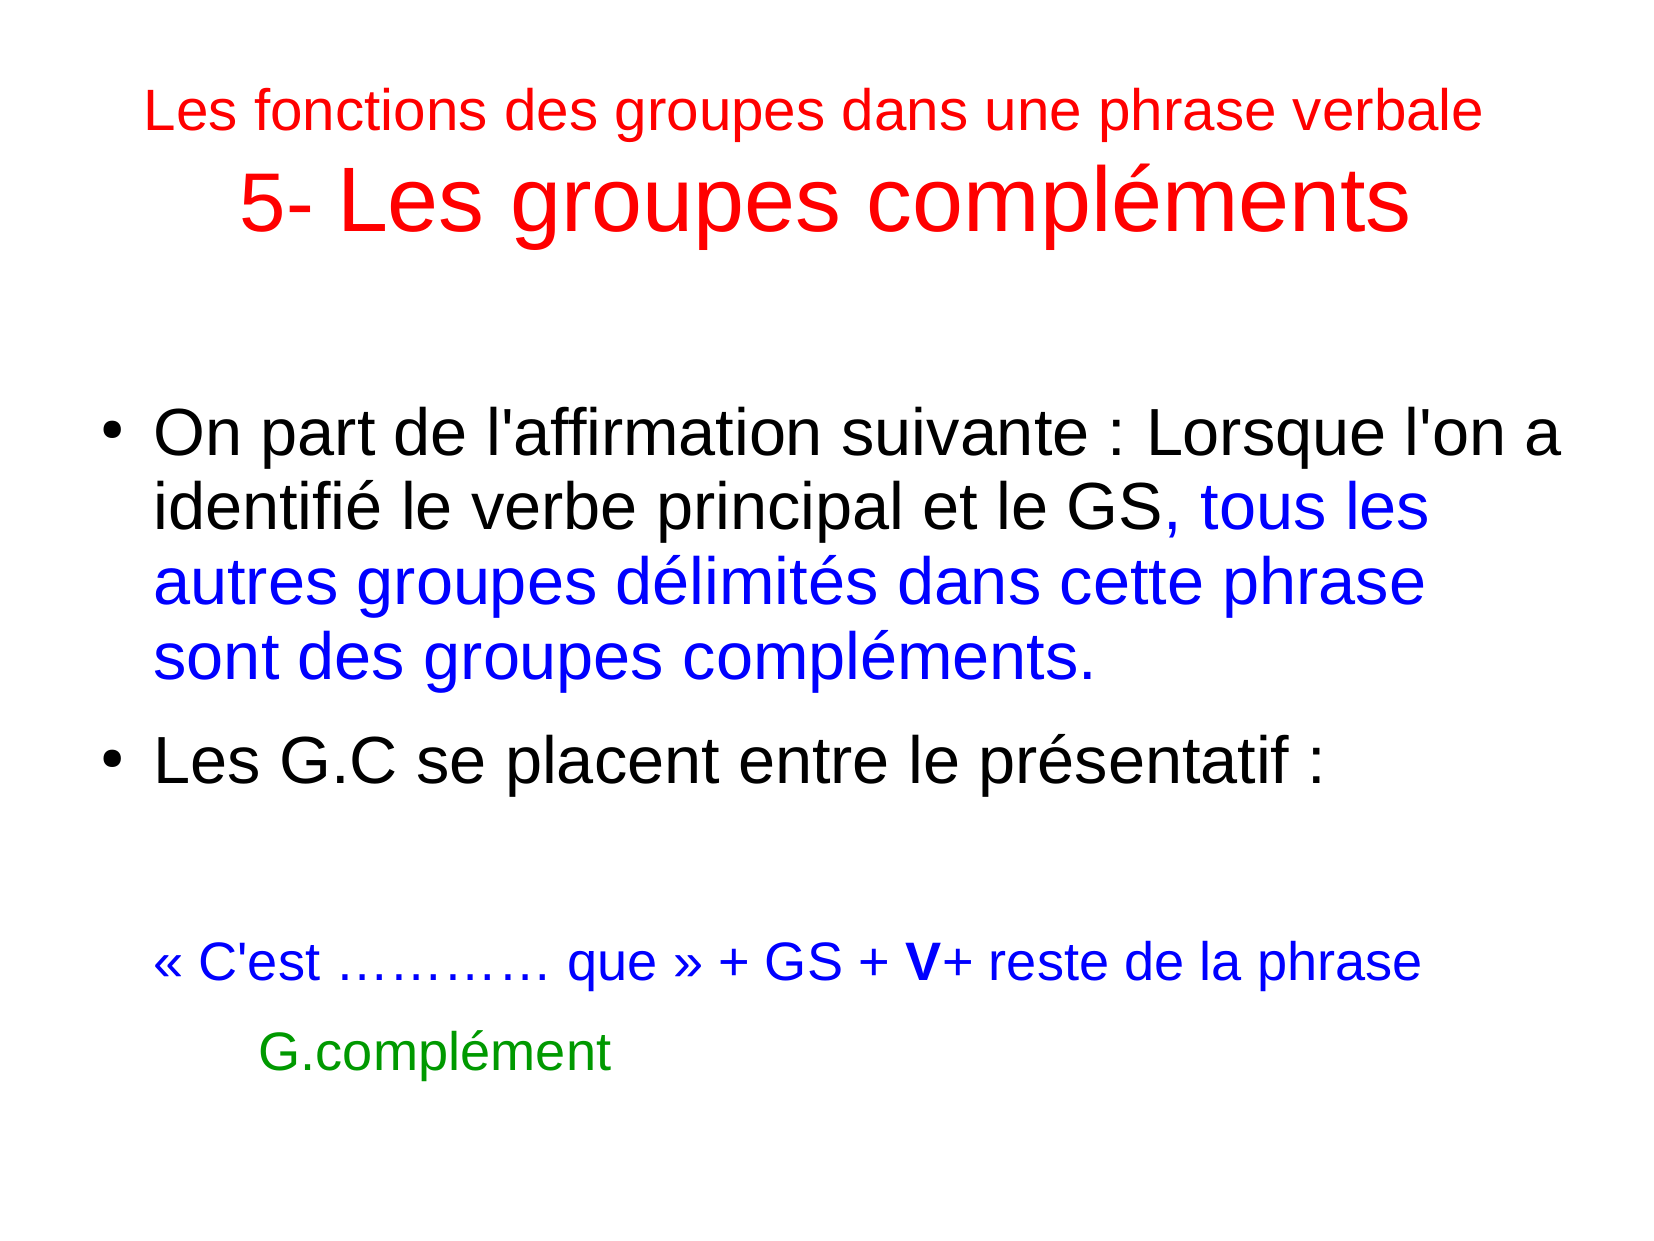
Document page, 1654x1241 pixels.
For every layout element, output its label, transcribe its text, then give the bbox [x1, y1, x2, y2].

list On part de l'affirmation suivante : Lorsque l'on a identifié le verbe principal et le GS, tous les autres groupes délimités dans cette phrase sont des groupes compléments. Les G.C se placent entre le présentatif : « C'est ………… que » + GS + V+ reste de la phrase G.complément [82, 290, 1571, 1123]
title Les fonctions des groupes dans une phrase verbale 5- Les groupes compléments [82, 49, 1571, 257]
